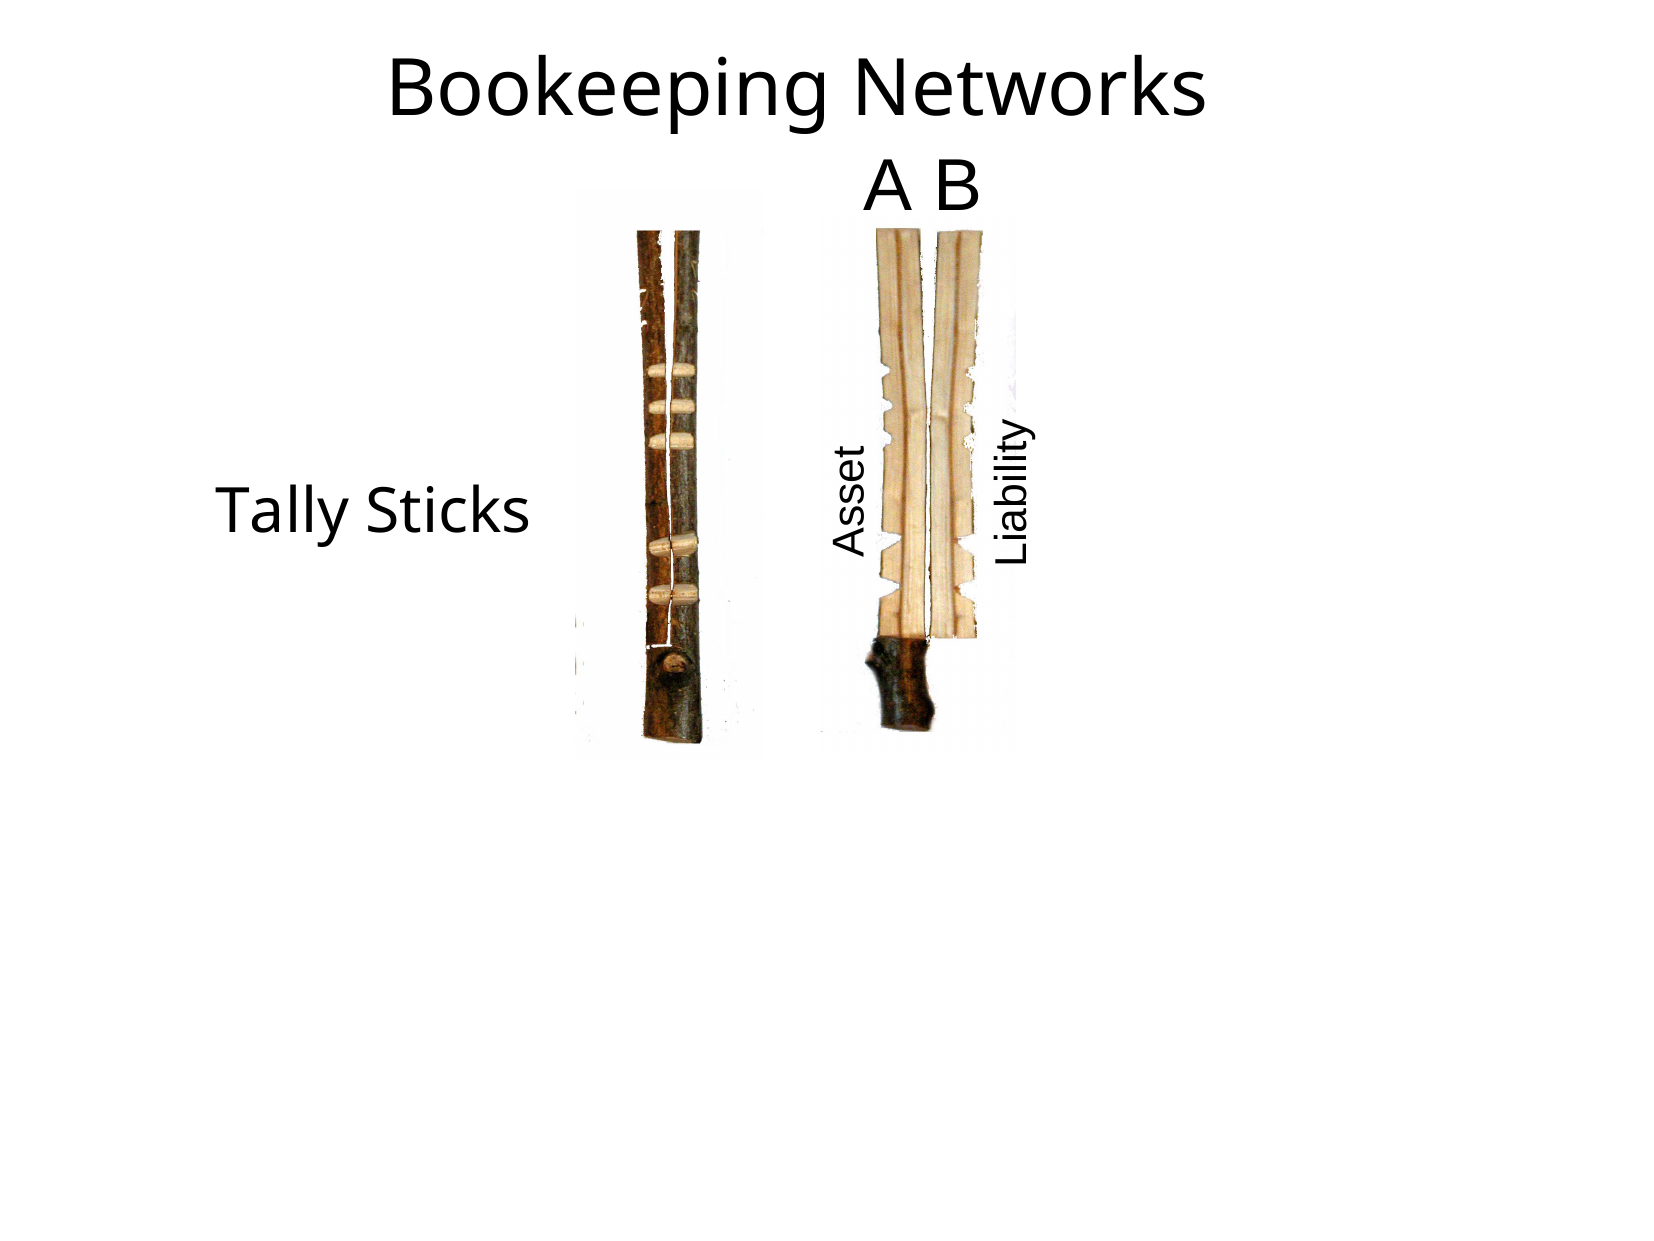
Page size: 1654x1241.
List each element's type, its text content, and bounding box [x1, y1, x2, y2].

text_box A B [863, 144, 986, 230]
picture [819, 216, 1016, 753]
text_box Liability [985, 412, 1037, 568]
text_box Bookeeping Networks [385, 31, 1271, 128]
text_box Tally Sticks [215, 465, 577, 542]
picture [575, 188, 764, 760]
text_box Asset [823, 441, 875, 558]
